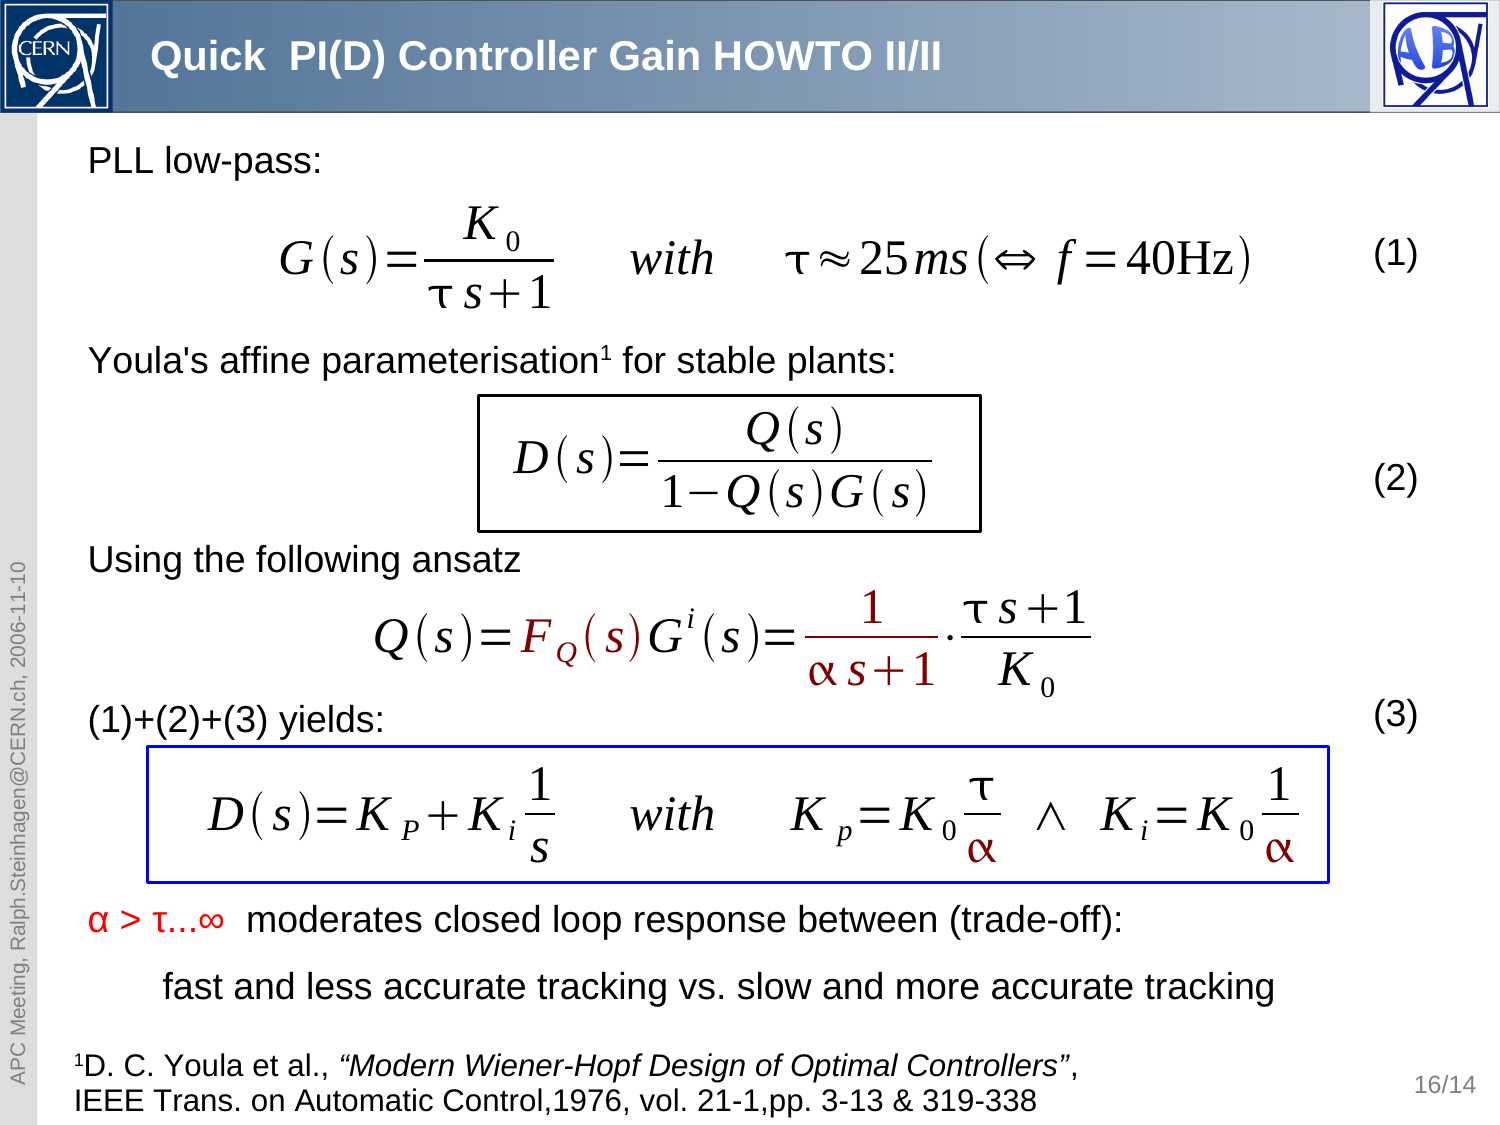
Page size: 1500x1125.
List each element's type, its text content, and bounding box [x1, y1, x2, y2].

chart [265, 194, 1265, 321]
picture [0, 0, 113, 113]
text_box (1) [1358, 224, 1434, 282]
text_box 1D. C. Youla et al., “Modern Wiener-Hopf Design of Optimal Controllers”, IEEE Trans. on Automatic Control,1976, vol. 21-1,pp. 3-13 & 319-338 [59, 1040, 1477, 1125]
text_box (2) [1358, 448, 1434, 506]
chart [193, 755, 1313, 875]
title Quick PI(D) Controller Gain HOWTO II/II [150, 0, 1201, 113]
chart [499, 401, 945, 520]
chart [360, 578, 1105, 704]
text_box (3) [1358, 685, 1434, 742]
picture [1382, 1, 1489, 108]
list PLL low-pass: Youla's affine parameterisation1 for stable plants: Using the following ansatz (1)+(2)+(3) yields: α > τ...∞ moderates closed loop response between (trade-off): fast and less accurate tracking vs. slow and more accurate tracking [87, 137, 1438, 1030]
